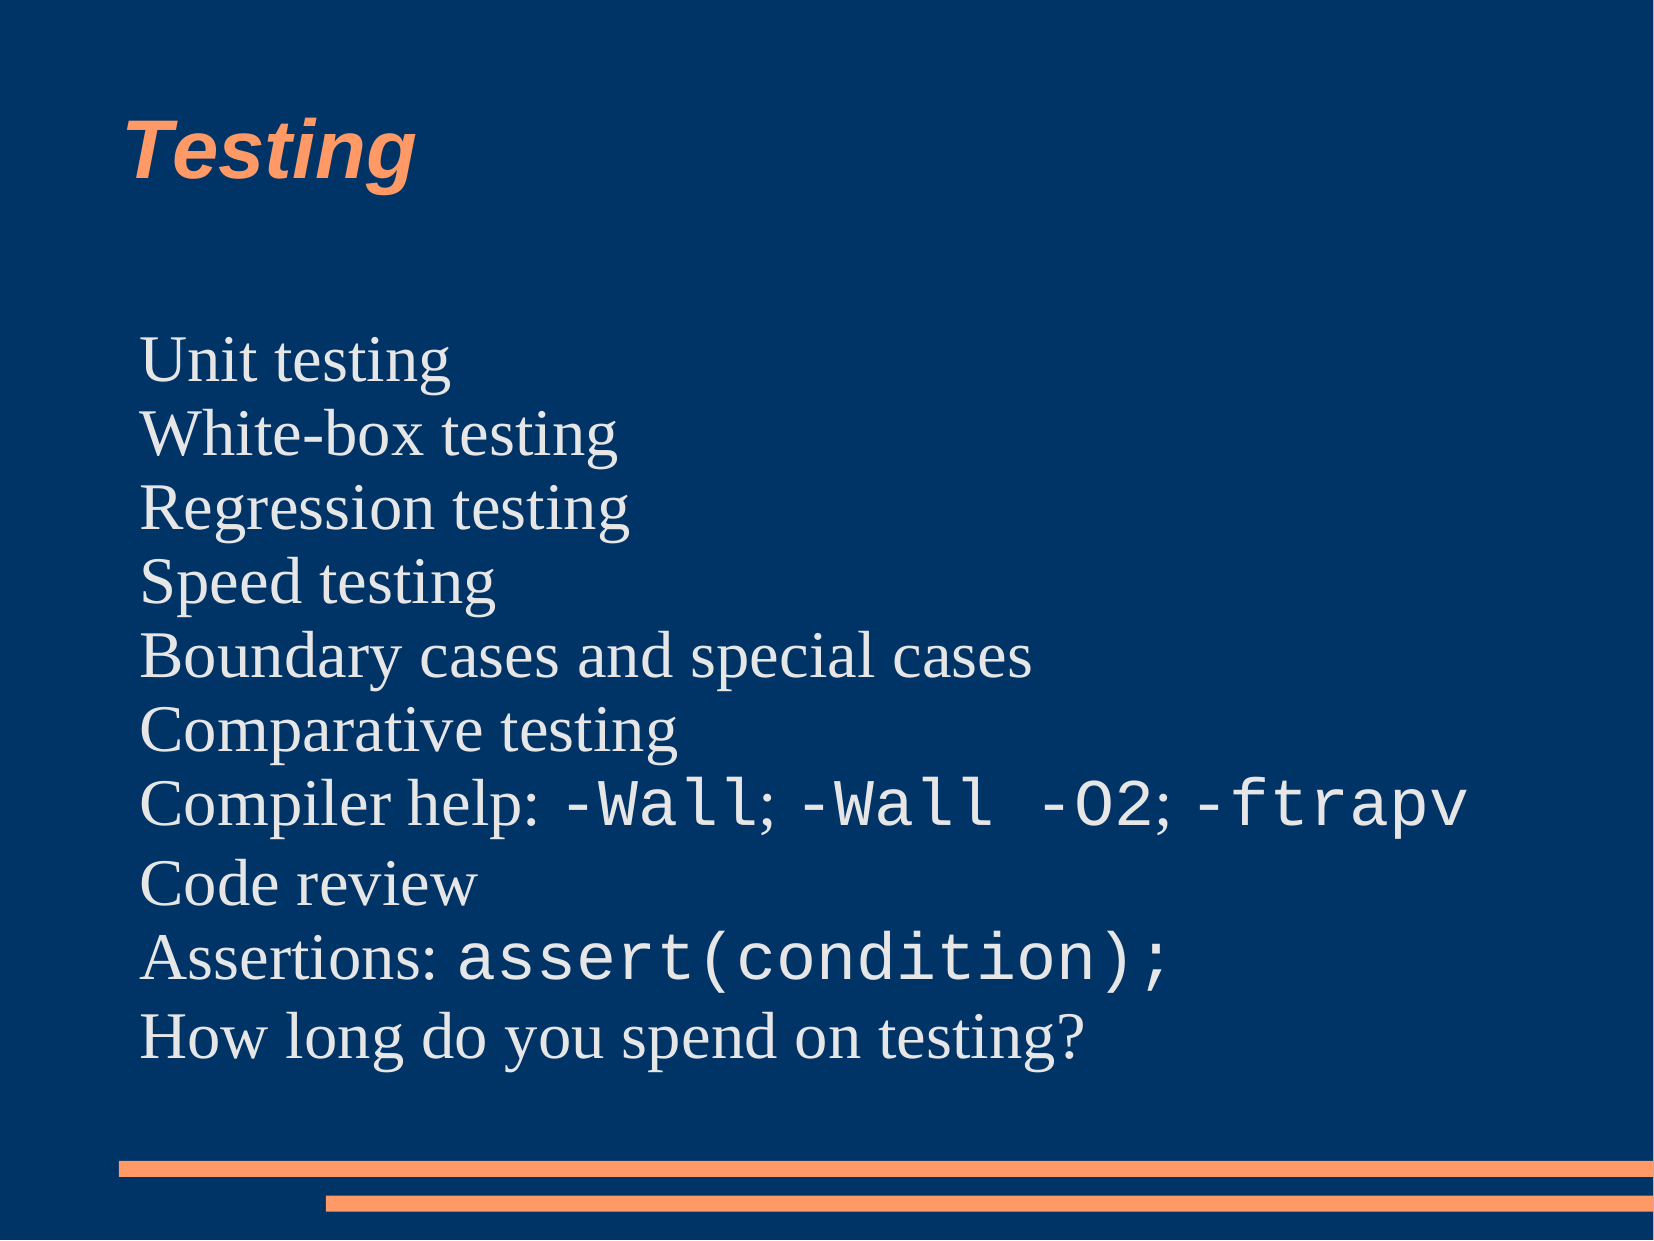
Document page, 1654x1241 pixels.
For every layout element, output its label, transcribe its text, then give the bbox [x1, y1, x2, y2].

title Testing [121, 53, 1534, 247]
list Unit testing White-box testing Regression testing Speed testing Boundary cases and special cases Comparative testing Compiler help: -Wall; -Wall -O2; -ftrapv Code review Assertions: assert(condition); How long do you spend on testing? [121, 322, 1561, 1118]
